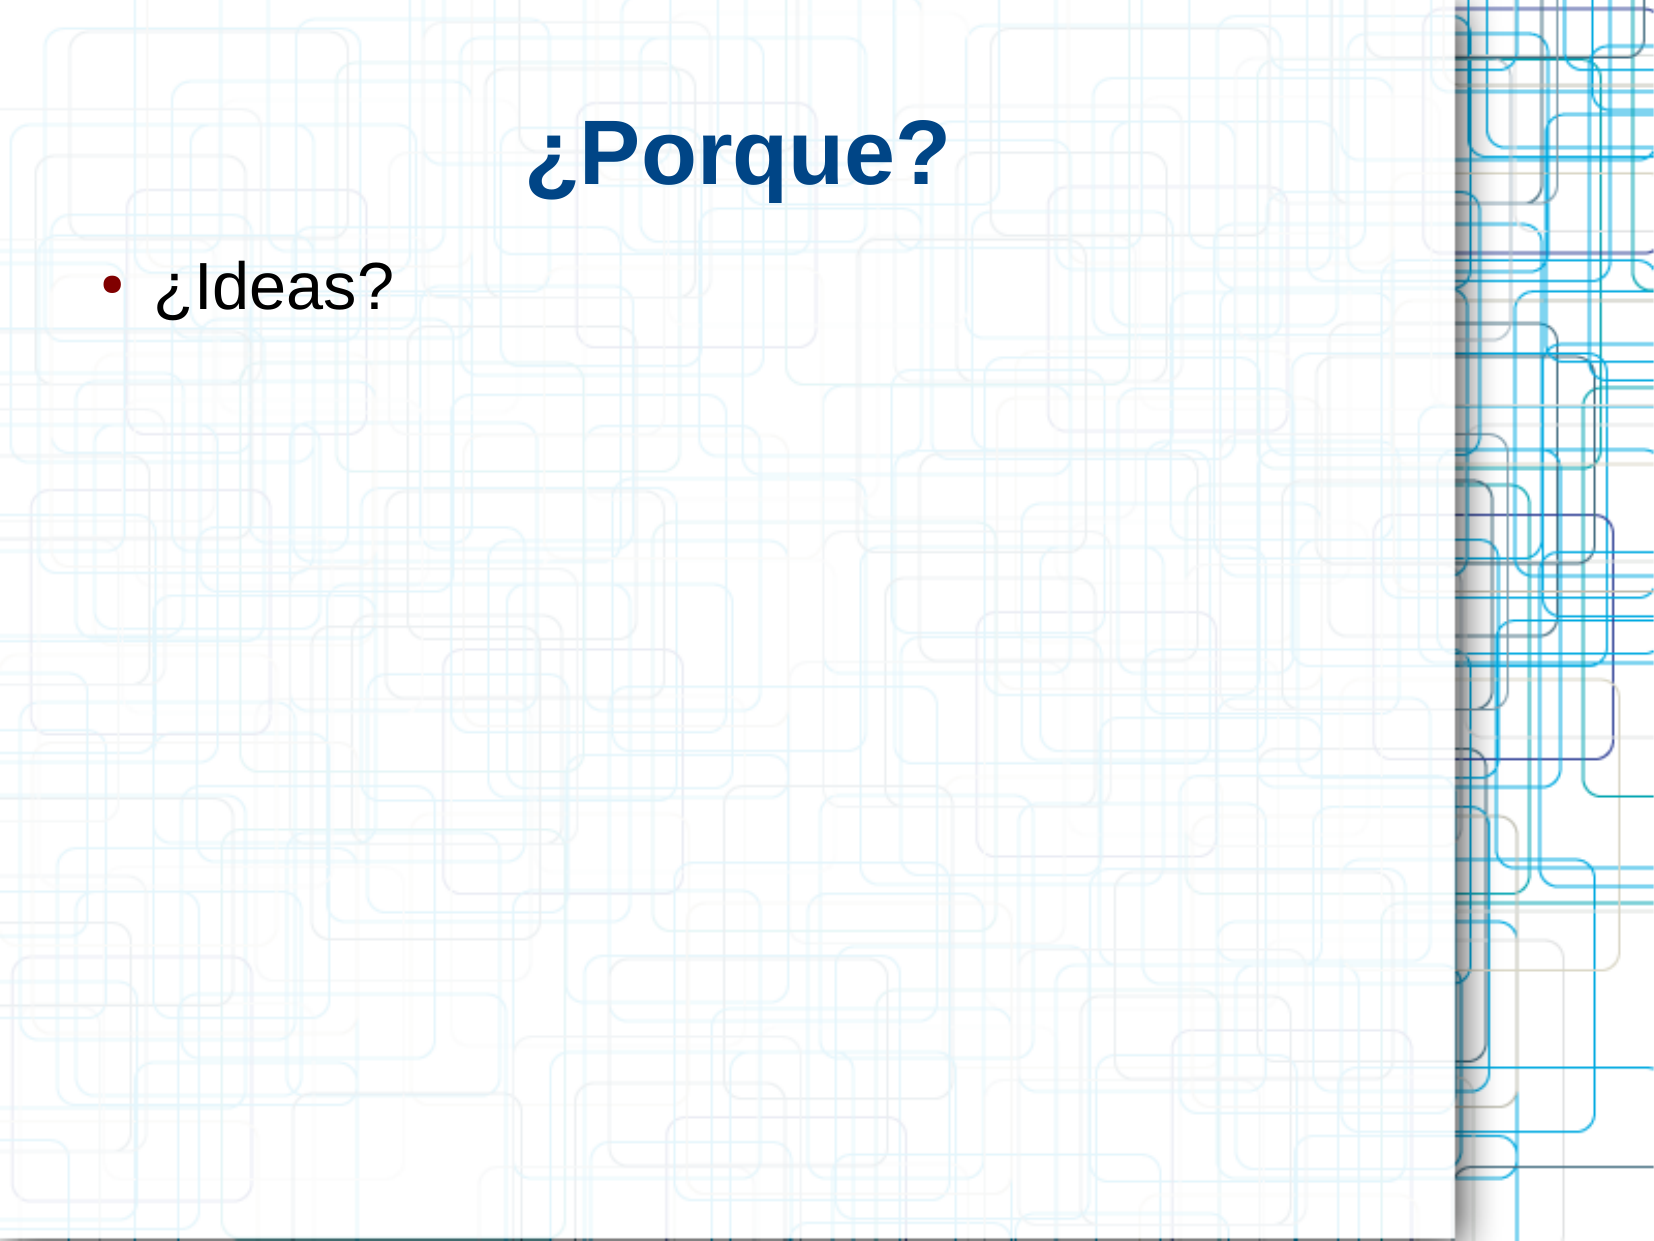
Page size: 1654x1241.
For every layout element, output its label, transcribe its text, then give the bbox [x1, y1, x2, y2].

list ¿Ideas? [82, 249, 1418, 1054]
picture [0, 0, 1654, 1241]
title ¿Porque? [59, 56, 1418, 250]
